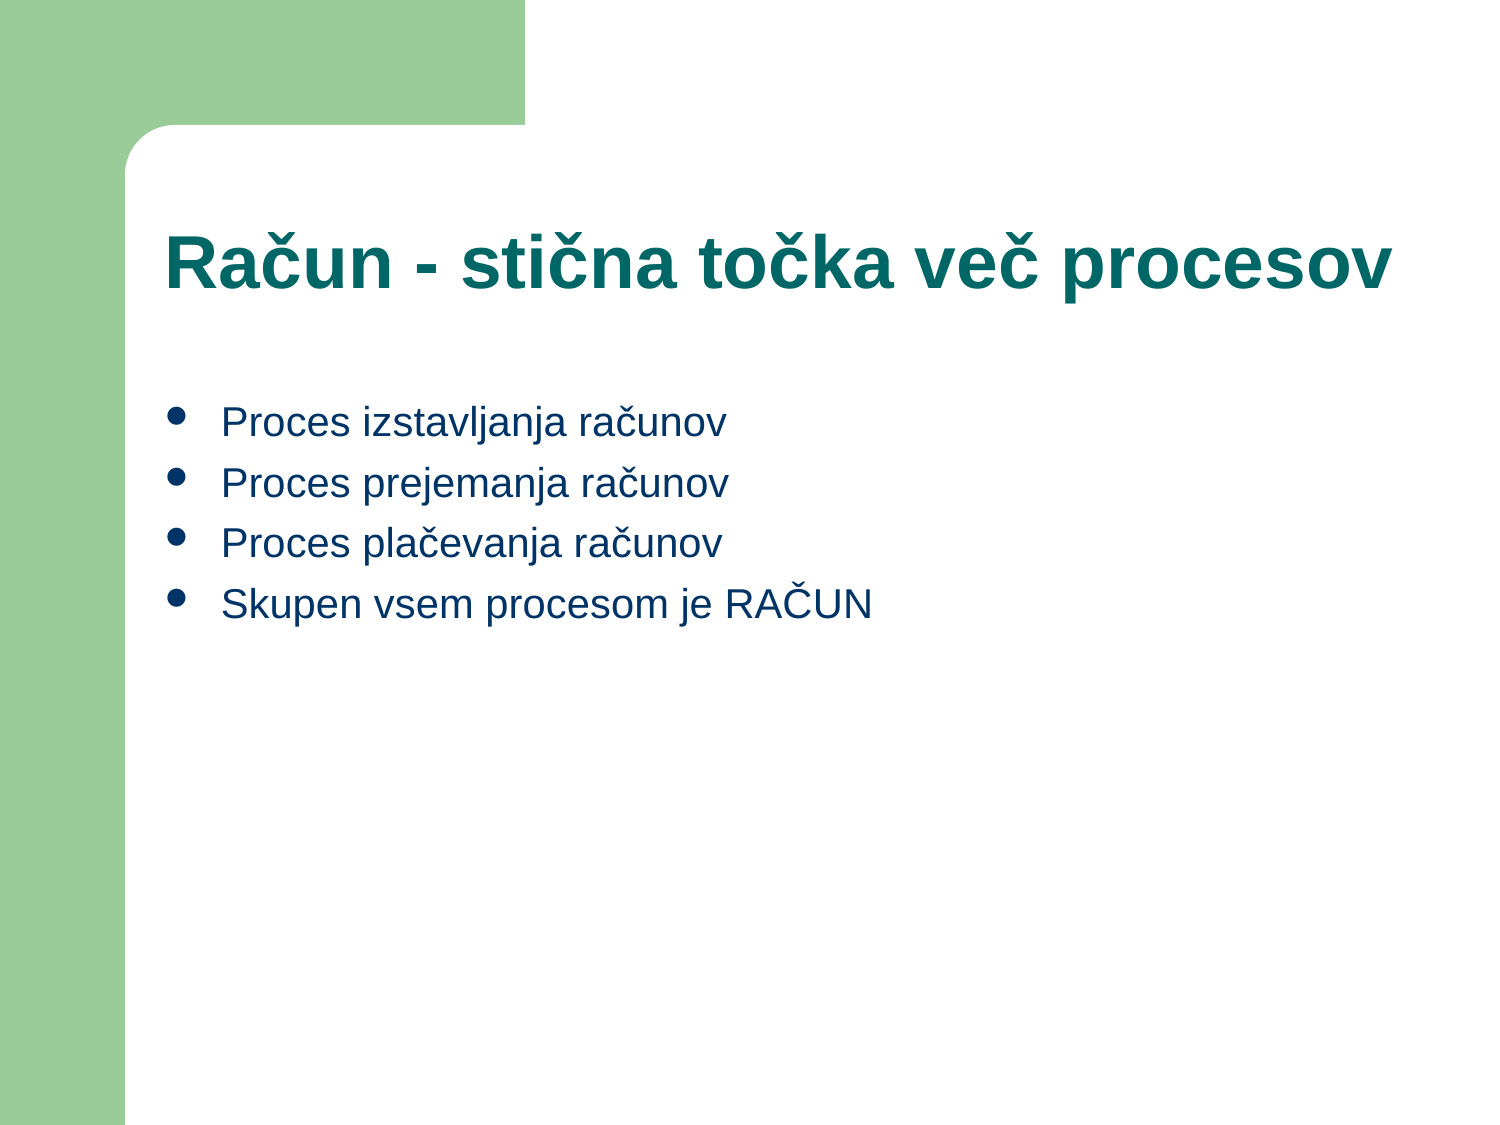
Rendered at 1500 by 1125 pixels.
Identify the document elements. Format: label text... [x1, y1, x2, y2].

title Račun - stična točka več procesov [149, 124, 1463, 313]
list Proces izstavljanja računov Proces prejemanja računov Proces plačevanja računov Skupen vsem procesom je RAČUN [149, 387, 1463, 1000]
